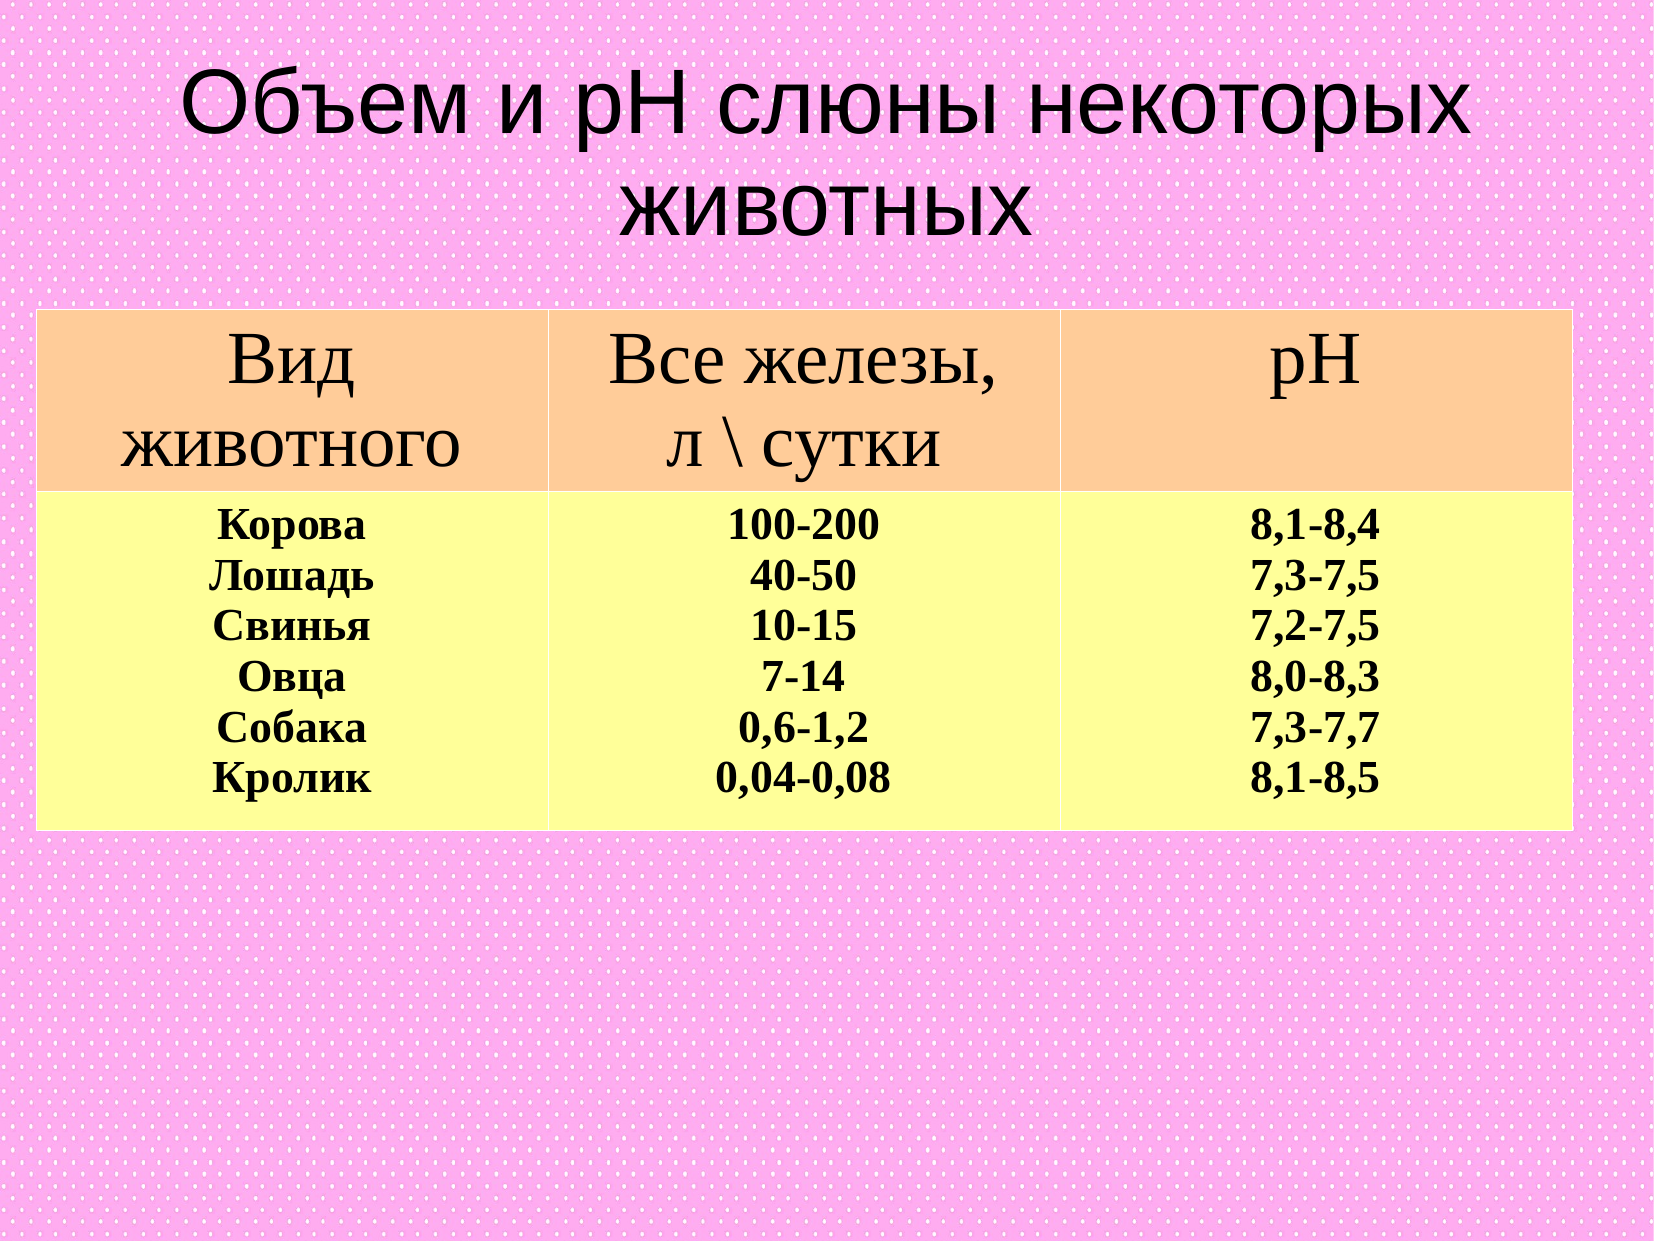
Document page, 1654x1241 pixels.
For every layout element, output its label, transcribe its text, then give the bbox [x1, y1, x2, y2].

table_header Вид животного [37, 310, 548, 491]
table_header pH [1061, 310, 1572, 491]
table_cell 100-200 40-50 10-15 7-14 0,6-1,2 0,04-0,08 [549, 492, 1060, 830]
table_cell Корова Лошадь Свинья Овца Собака Кролик [37, 492, 548, 830]
table_header Все железы, л \ сутки [549, 310, 1060, 491]
table_cell 8,1-8,4 7,3-7,5 7,2-7,5 8,0-8,3 7,3-7,7 8,1-8,5 [1061, 492, 1572, 830]
picture [0, 0, 1654, 1241]
title Объем и рН слюны некоторых животных [82, 49, 1571, 257]
